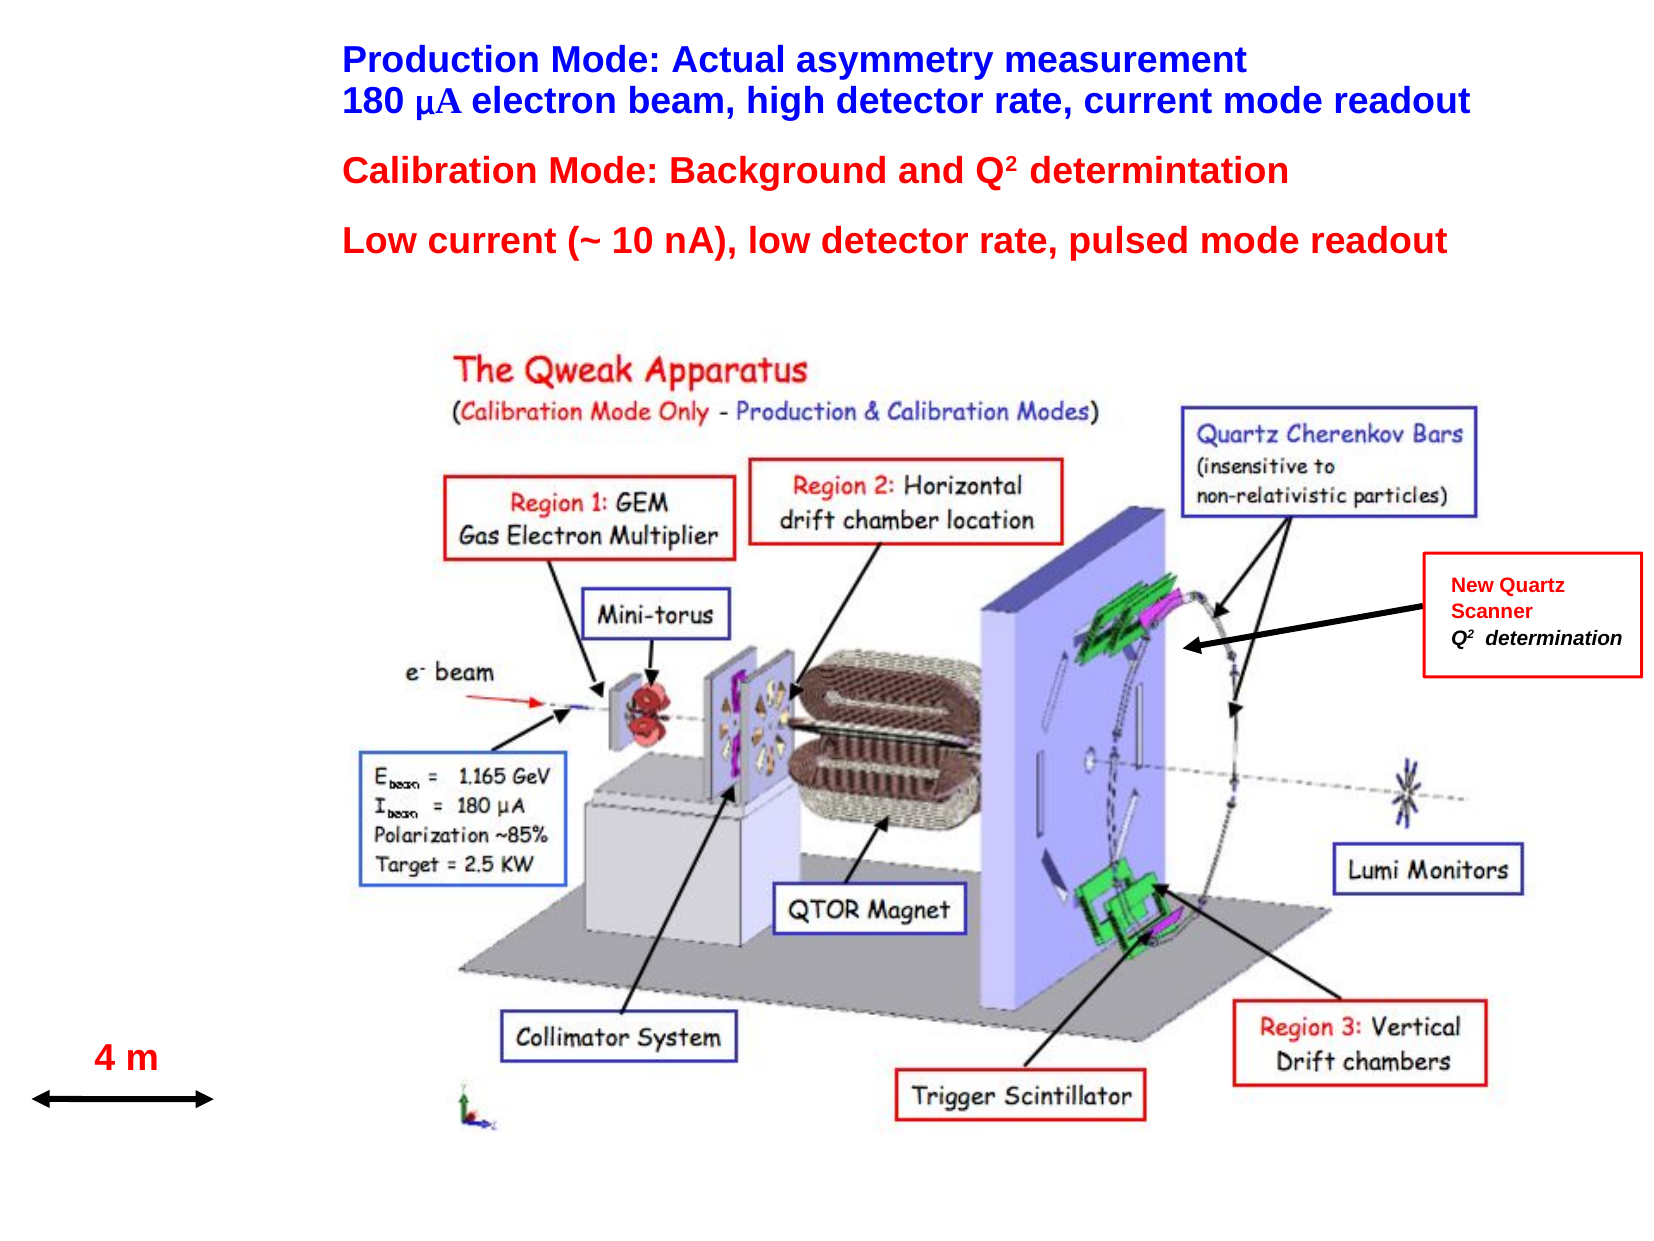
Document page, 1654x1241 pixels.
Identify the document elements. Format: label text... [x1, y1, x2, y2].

text_box 4 m [79, 1030, 174, 1087]
picture [323, 277, 1564, 1208]
text_box New Quartz Scanner Q2 determination [1436, 566, 1638, 658]
picture [1426, 555, 1564, 675]
text_box Production Mode: Actual asymmetry measurement 180 A electron beam, high detector rate, current mode readout Calibration Mode: Background and Q2 determintation Low current (~ 10 nA), low detector rate, pulsed mode readout [327, 21, 1487, 269]
